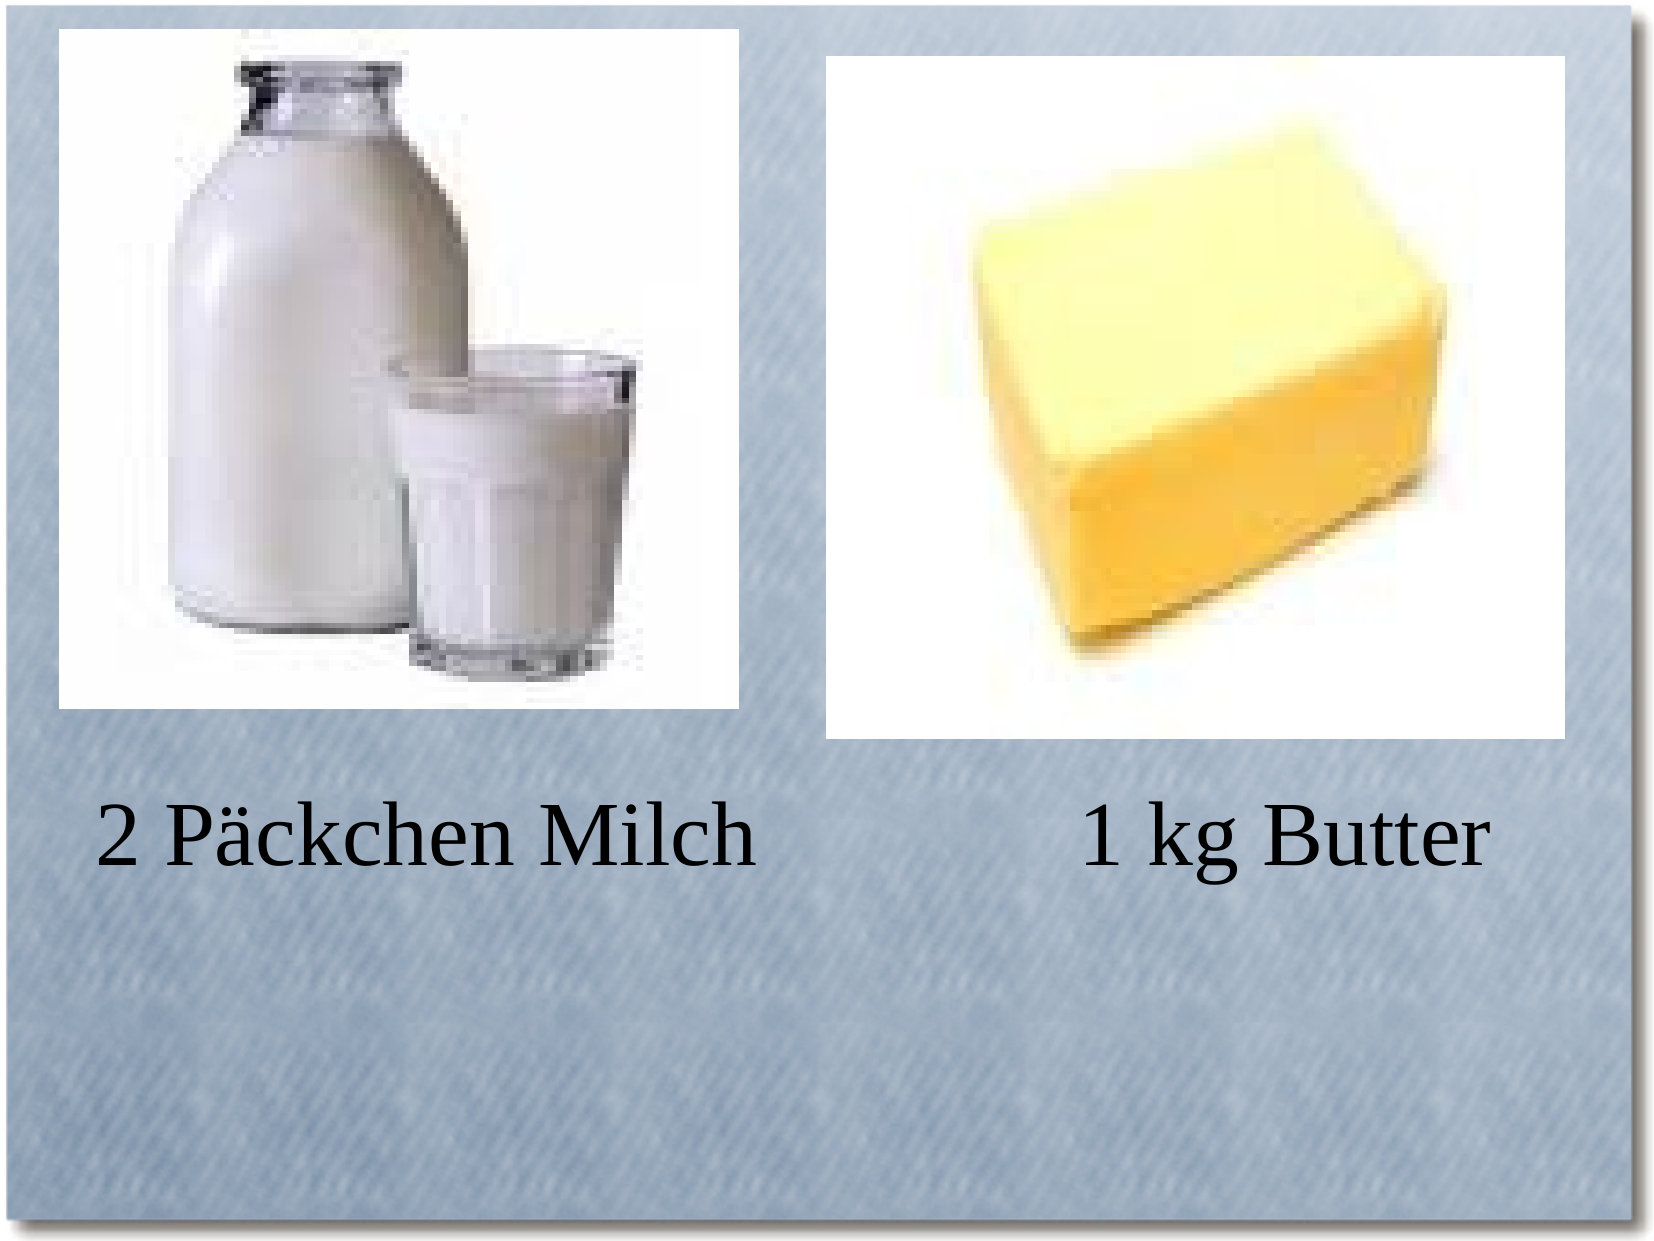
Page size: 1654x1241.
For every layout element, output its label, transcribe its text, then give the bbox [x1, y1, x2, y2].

picture [0, 0, 1654, 1241]
title 2 Päckchen Milch 1 kg Butter [88, 738, 1501, 931]
